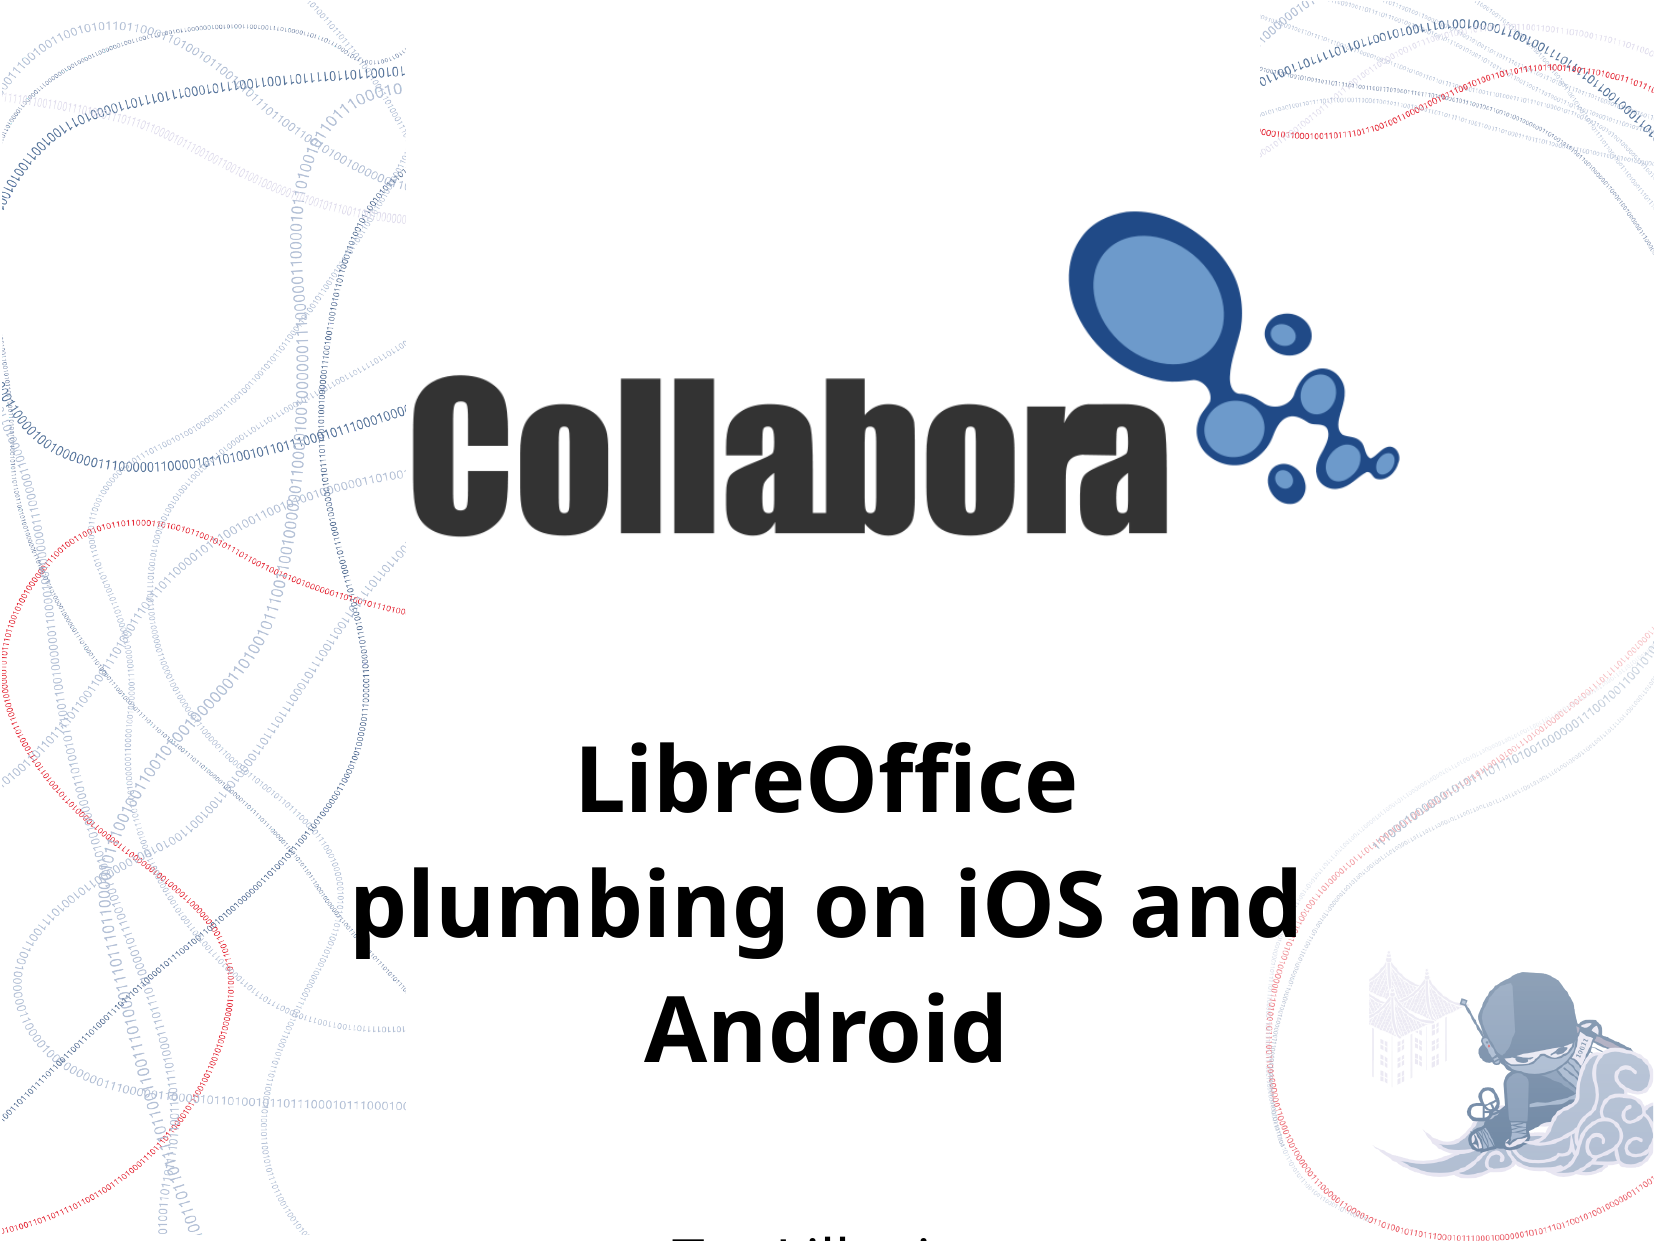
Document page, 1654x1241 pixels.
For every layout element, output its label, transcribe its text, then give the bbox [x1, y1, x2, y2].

picture [2, 1, 406, 1235]
text_box LibreOffice plumbing on iOS and Android Tor Lillqvist 2014-02-01 [334, 707, 1319, 1241]
picture [407, 1, 1654, 543]
